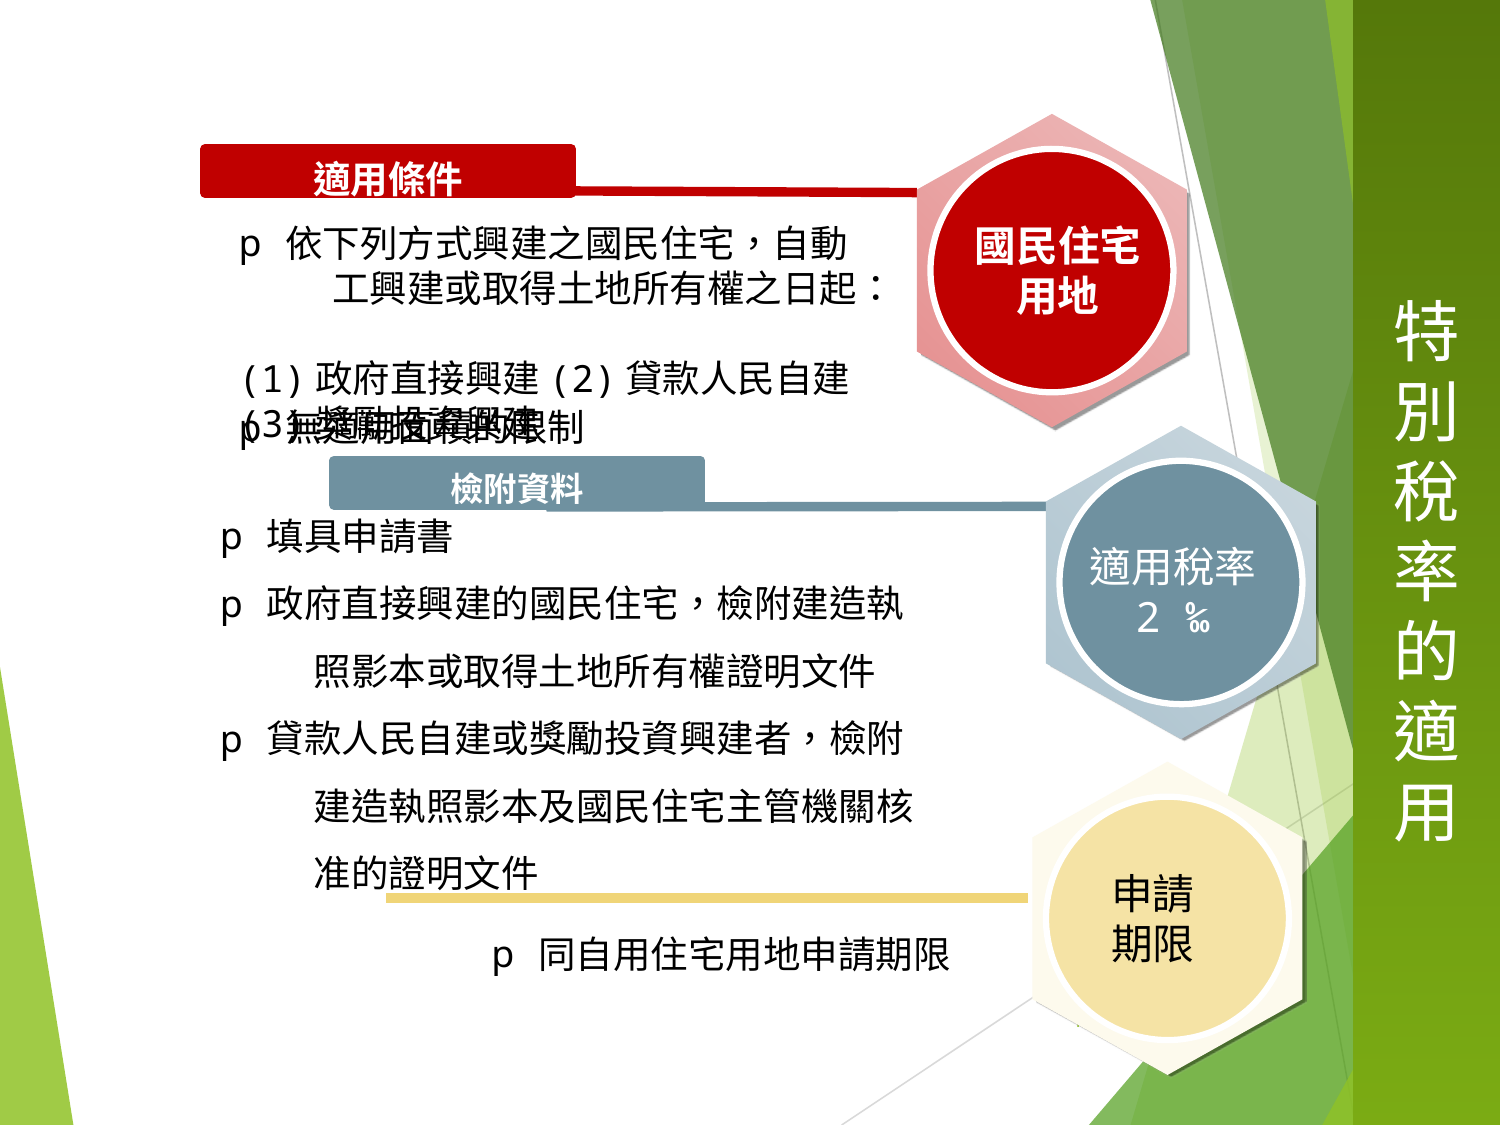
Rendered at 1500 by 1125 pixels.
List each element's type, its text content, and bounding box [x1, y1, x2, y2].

text_box 申請期限 [1096, 860, 1232, 977]
text_box 依下列方式興建之國民住宅，自動工興建或取得土地所有權之日起： (1)政府直接興建(2)貸款人民自建(3)獎勵投資興建 [223, 212, 891, 453]
text_box 特別稅率的適用 [1353, 0, 1500, 1125]
text_box 無適用面積的限制 [224, 397, 694, 457]
text_box 同自用住宅用地申請期限 [476, 924, 1033, 984]
text_box 檢附資料 [334, 461, 700, 483]
text_box [1045, 425, 1316, 740]
text_box [1032, 761, 1303, 1075]
text_box 國民住宅用地 [955, 212, 1161, 329]
text_box 適用條件 [357, 185, 367, 193]
text_box 15 [1057, 1014, 1122, 1051]
text_box 適用條件 [205, 149, 571, 193]
text_box [916, 113, 1187, 428]
text_box 適用稅率 2 ‰ [1070, 533, 1276, 650]
text_box 填具申請書 政府直接興建的國民住宅，檢附建造執照影本或取得土地所有權證明文件 貸款人民自建或獎勵投資興建者，檢附建造執照影本及國民住宅主管機關核准的證明文件 [205, 483, 955, 903]
